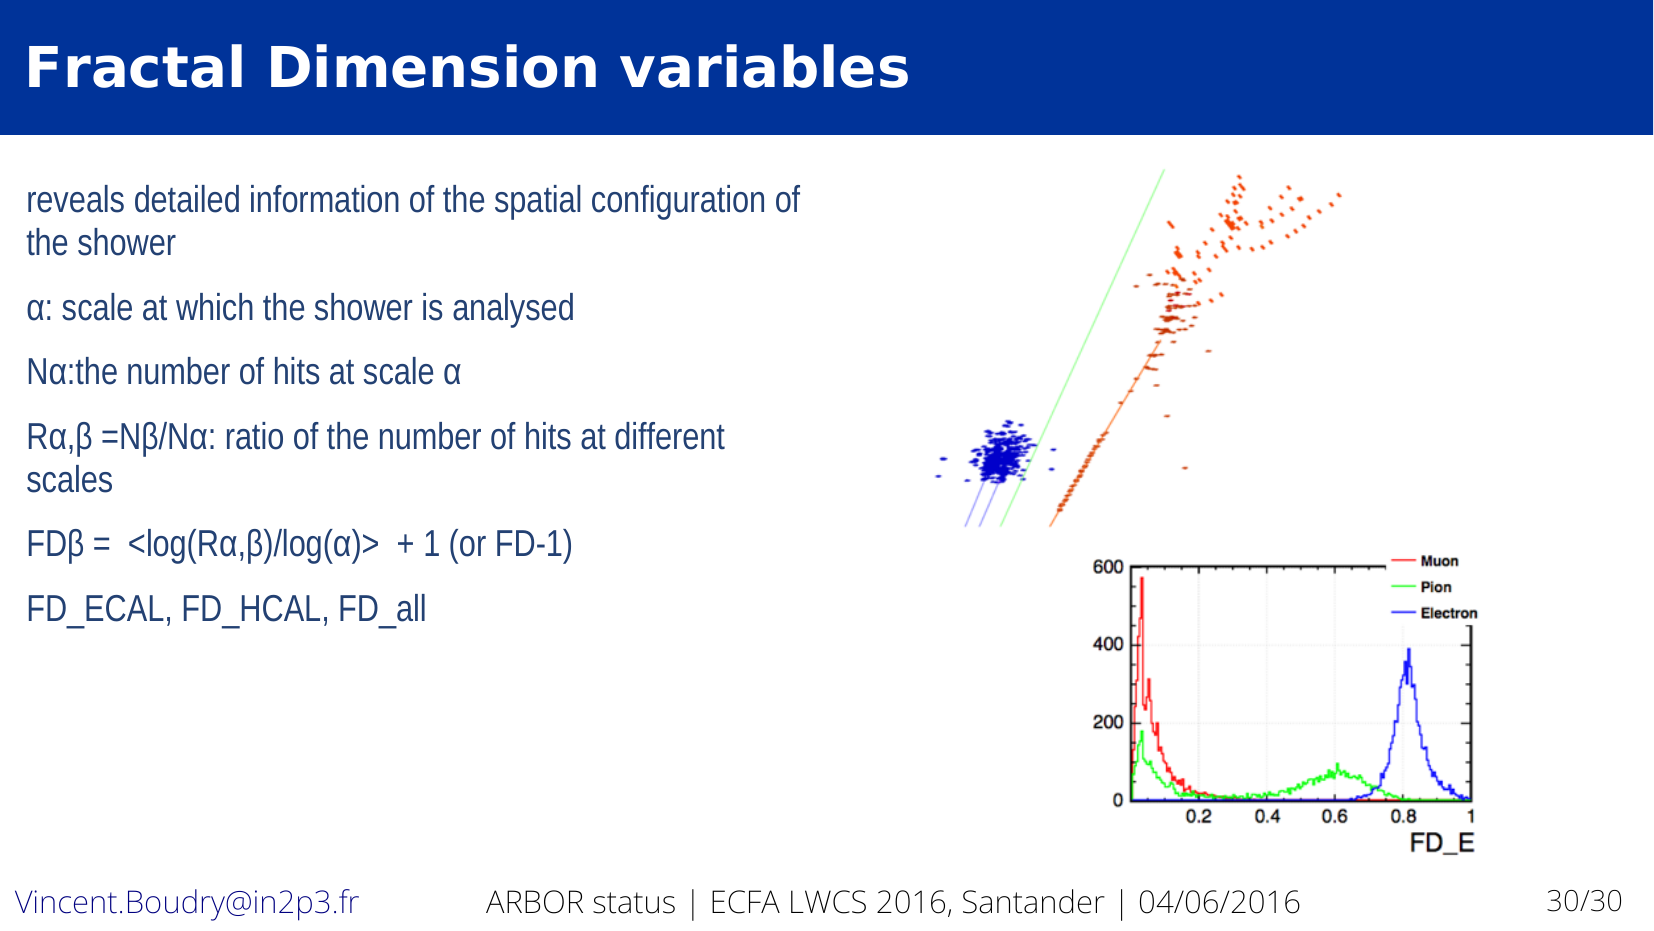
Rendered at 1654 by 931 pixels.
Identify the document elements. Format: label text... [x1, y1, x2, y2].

list reveals detailed information of the spatial configuration of the shower α: scale at which the shower is analysed Nα:the number of hits at scale α Rα,β =Nβ/Nα: ratio of the number of hits at different scales FDβ = <log(Rα,β)/log(α)> + 1 (or FD-1) FD_ECAL, FD_HCAL, FD_all [26, 177, 810, 862]
picture [907, 155, 1613, 880]
title Fractal Dimension variables [24, 12, 1635, 124]
